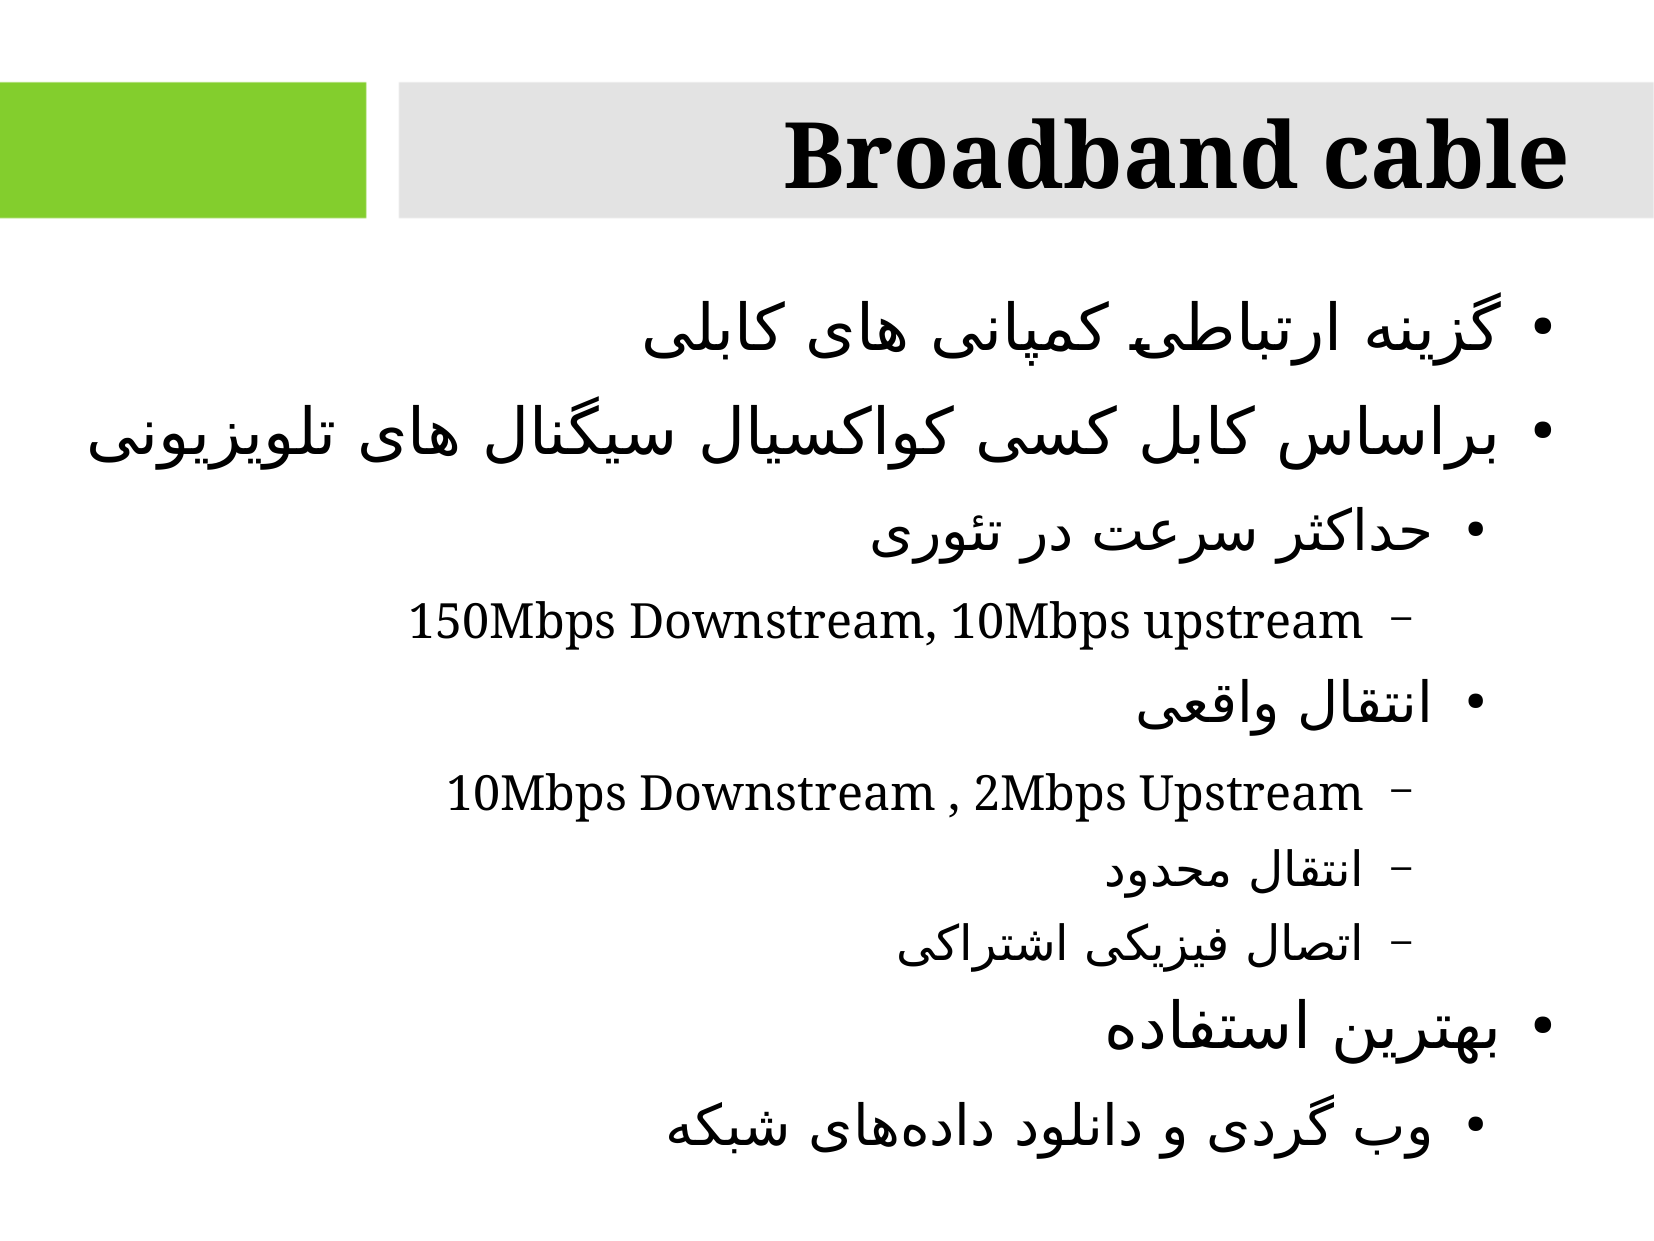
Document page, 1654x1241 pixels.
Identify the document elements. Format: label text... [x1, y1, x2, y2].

picture [0, 0, 1654, 1241]
list گزینه ارتباطی کمپانی های کابلی براساس کابل کسی کواکسیال سیگنال های تلویزیونی حداکثر سرعت در تئوری 150Mbps Downstream, 10Mbps upstream انتقال واقعی 10Mbps Downstream , 2Mbps Upstream انتقال محدود اتصال فیزیکی اشتراکی بهترین استفاده وب گردی و دانلود داده‌های شبکه [82, 290, 1571, 1186]
title Broadband cable [82, 49, 1571, 257]
